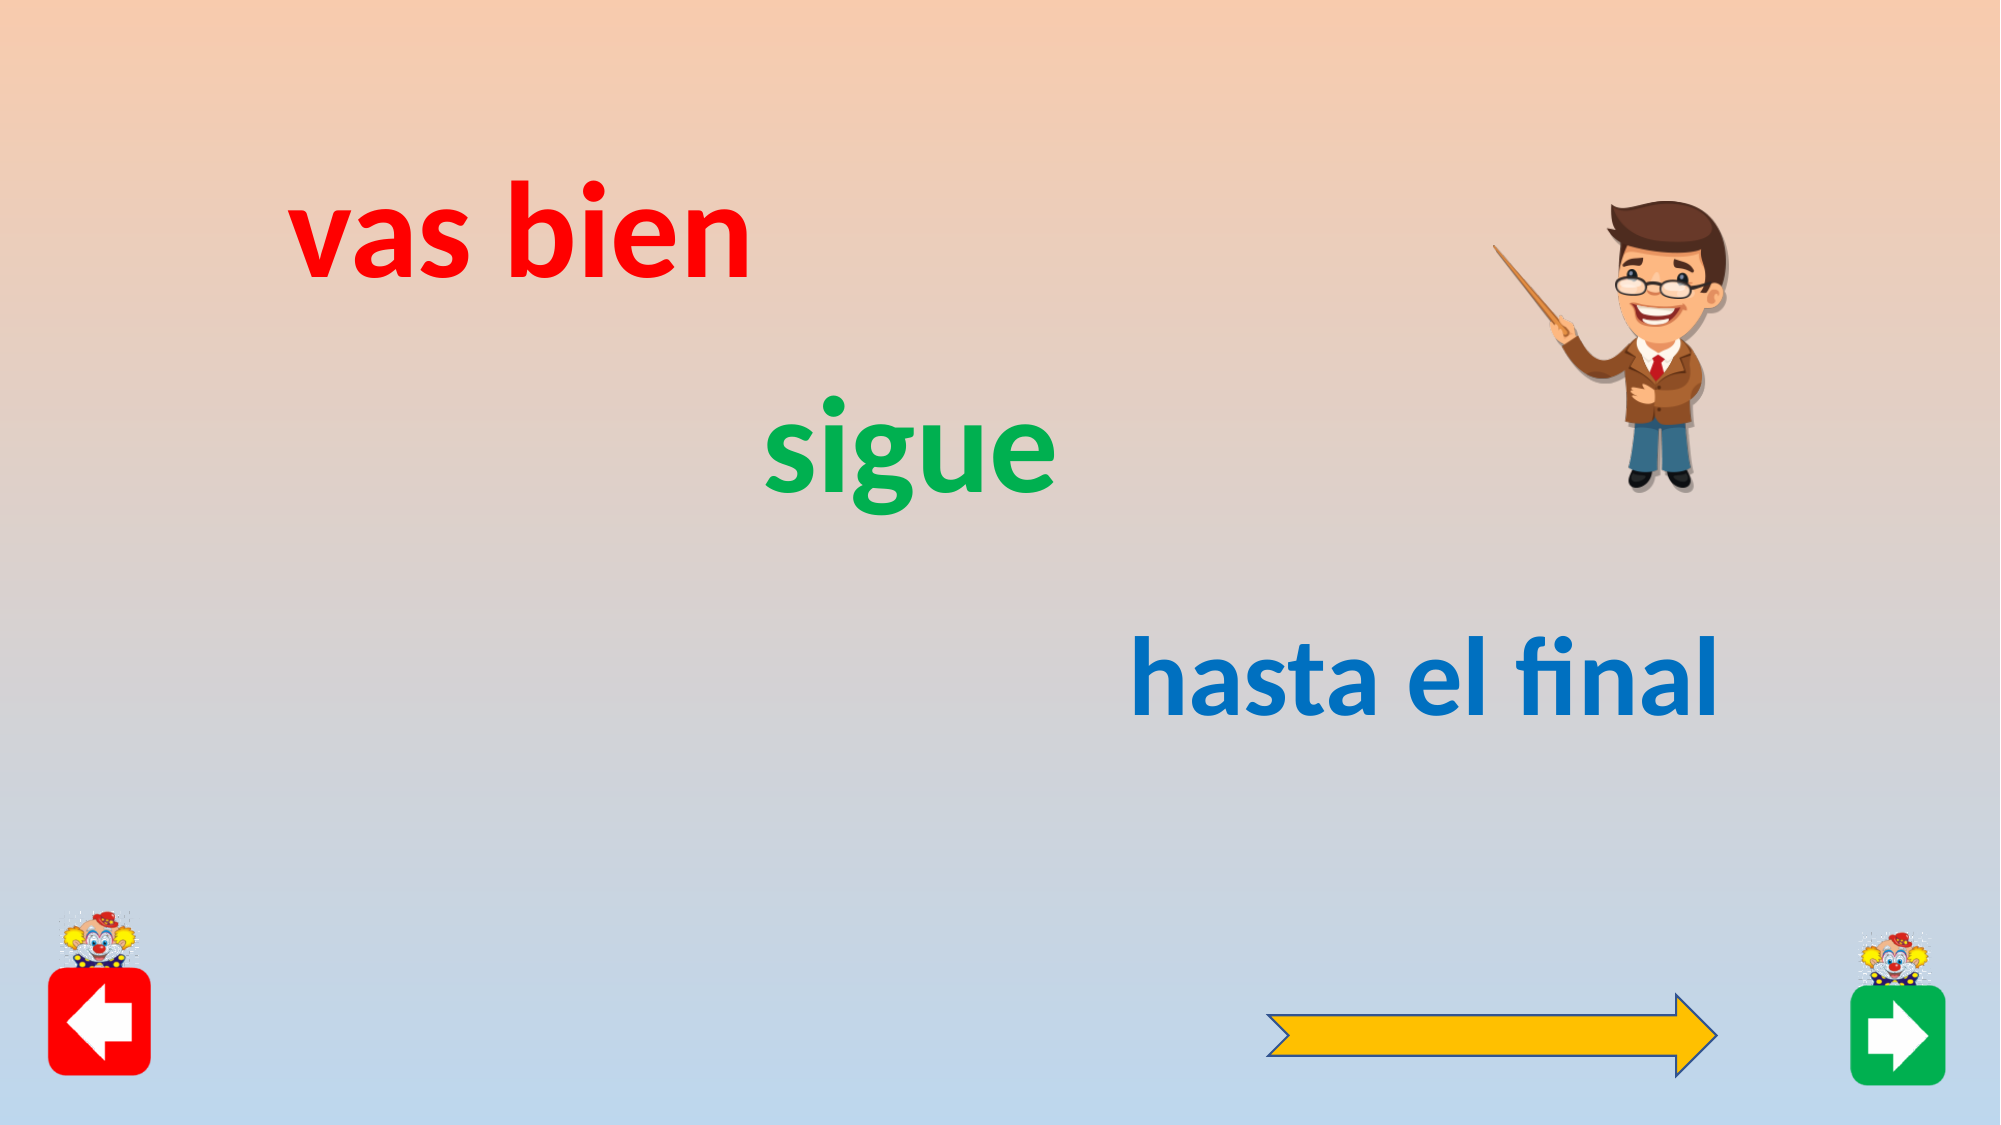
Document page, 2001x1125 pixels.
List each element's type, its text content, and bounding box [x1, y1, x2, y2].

picture [47, 910, 151, 1076]
text_box hasta el final [999, 595, 1851, 746]
text_box sigue [747, 347, 1075, 528]
picture [1493, 201, 1731, 495]
picture [1850, 931, 1946, 1086]
text_box [1268, 994, 1717, 1076]
text_box vas bien [272, 132, 770, 313]
